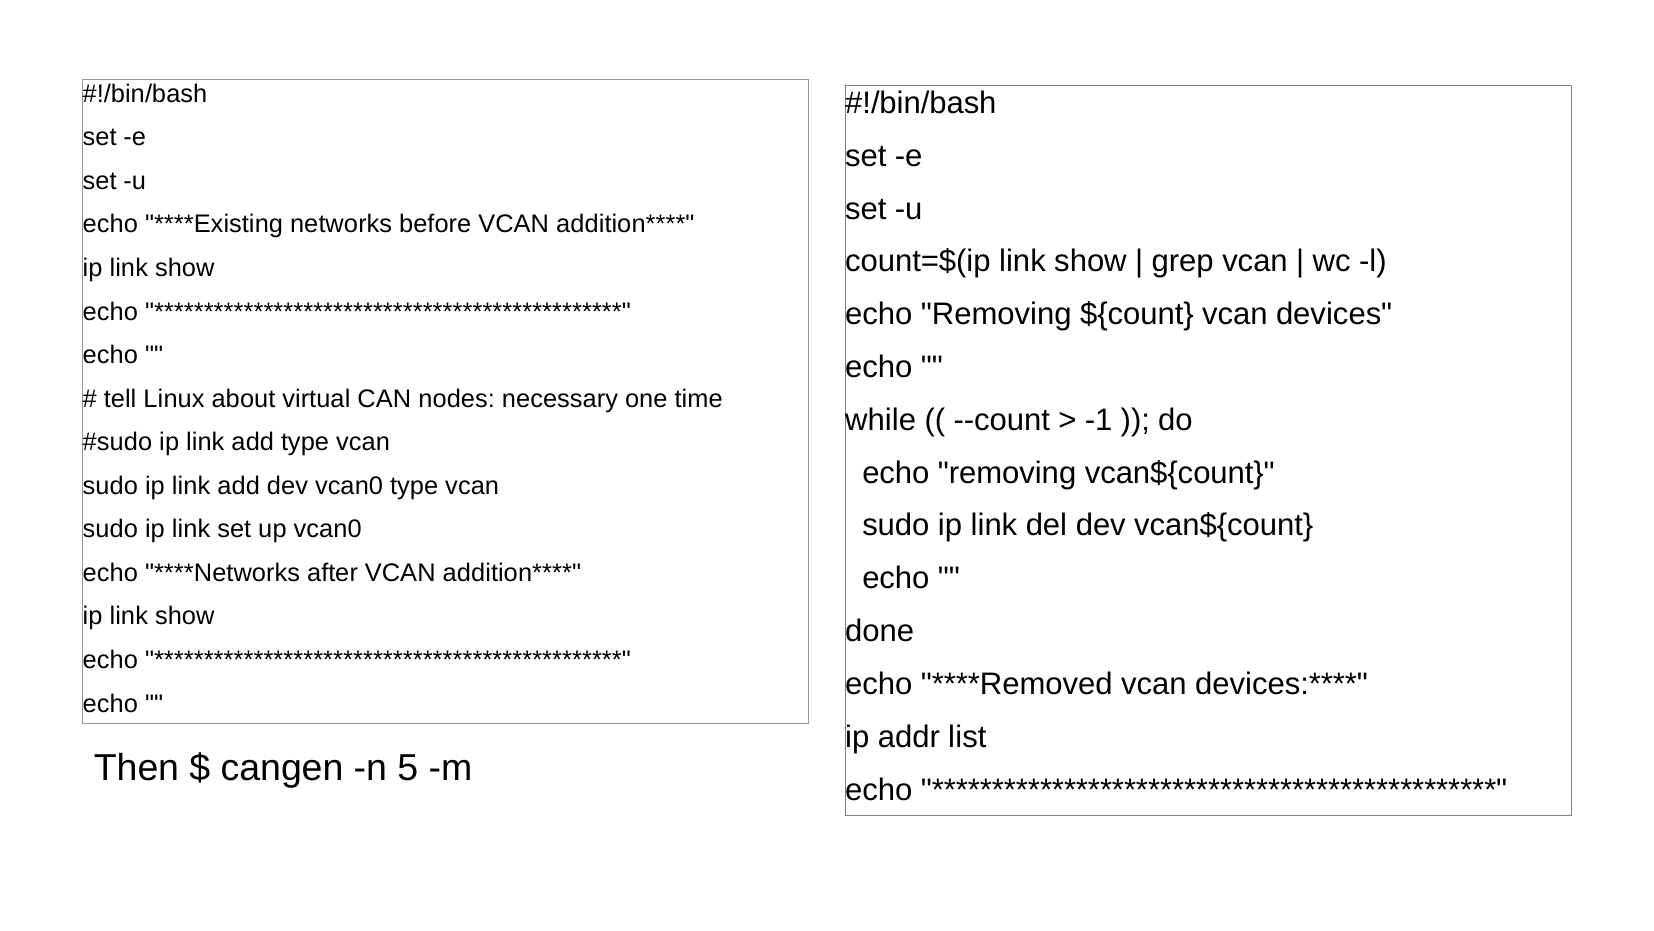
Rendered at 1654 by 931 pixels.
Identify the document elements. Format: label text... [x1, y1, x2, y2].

list #!/bin/bash set -e set -u count=$(ip link show | grep vcan | wc -l) echo "Removing ${count} vcan devices" echo "" while (( --count > -1 )); do echo "removing vcan${count}" sudo ip link del dev vcan${count} echo "" done echo "****Removed vcan devices:****" ip addr list echo "***********************************************" [845, 85, 1572, 816]
list #!/bin/bash set -e set -u echo "****Existing networks before VCAN addition****" ip link show echo "***********************************************" echo "" # tell Linux about virtual CAN nodes: necessary one time #sudo ip link add type vcan sudo ip link add dev vcan0 type vcan sudo ip link set up vcan0 echo "****Networks after VCAN addition****" ip link show echo "***********************************************" echo "" [82, 79, 809, 724]
text_box Then $ cangen -n 5 -m [79, 739, 813, 797]
